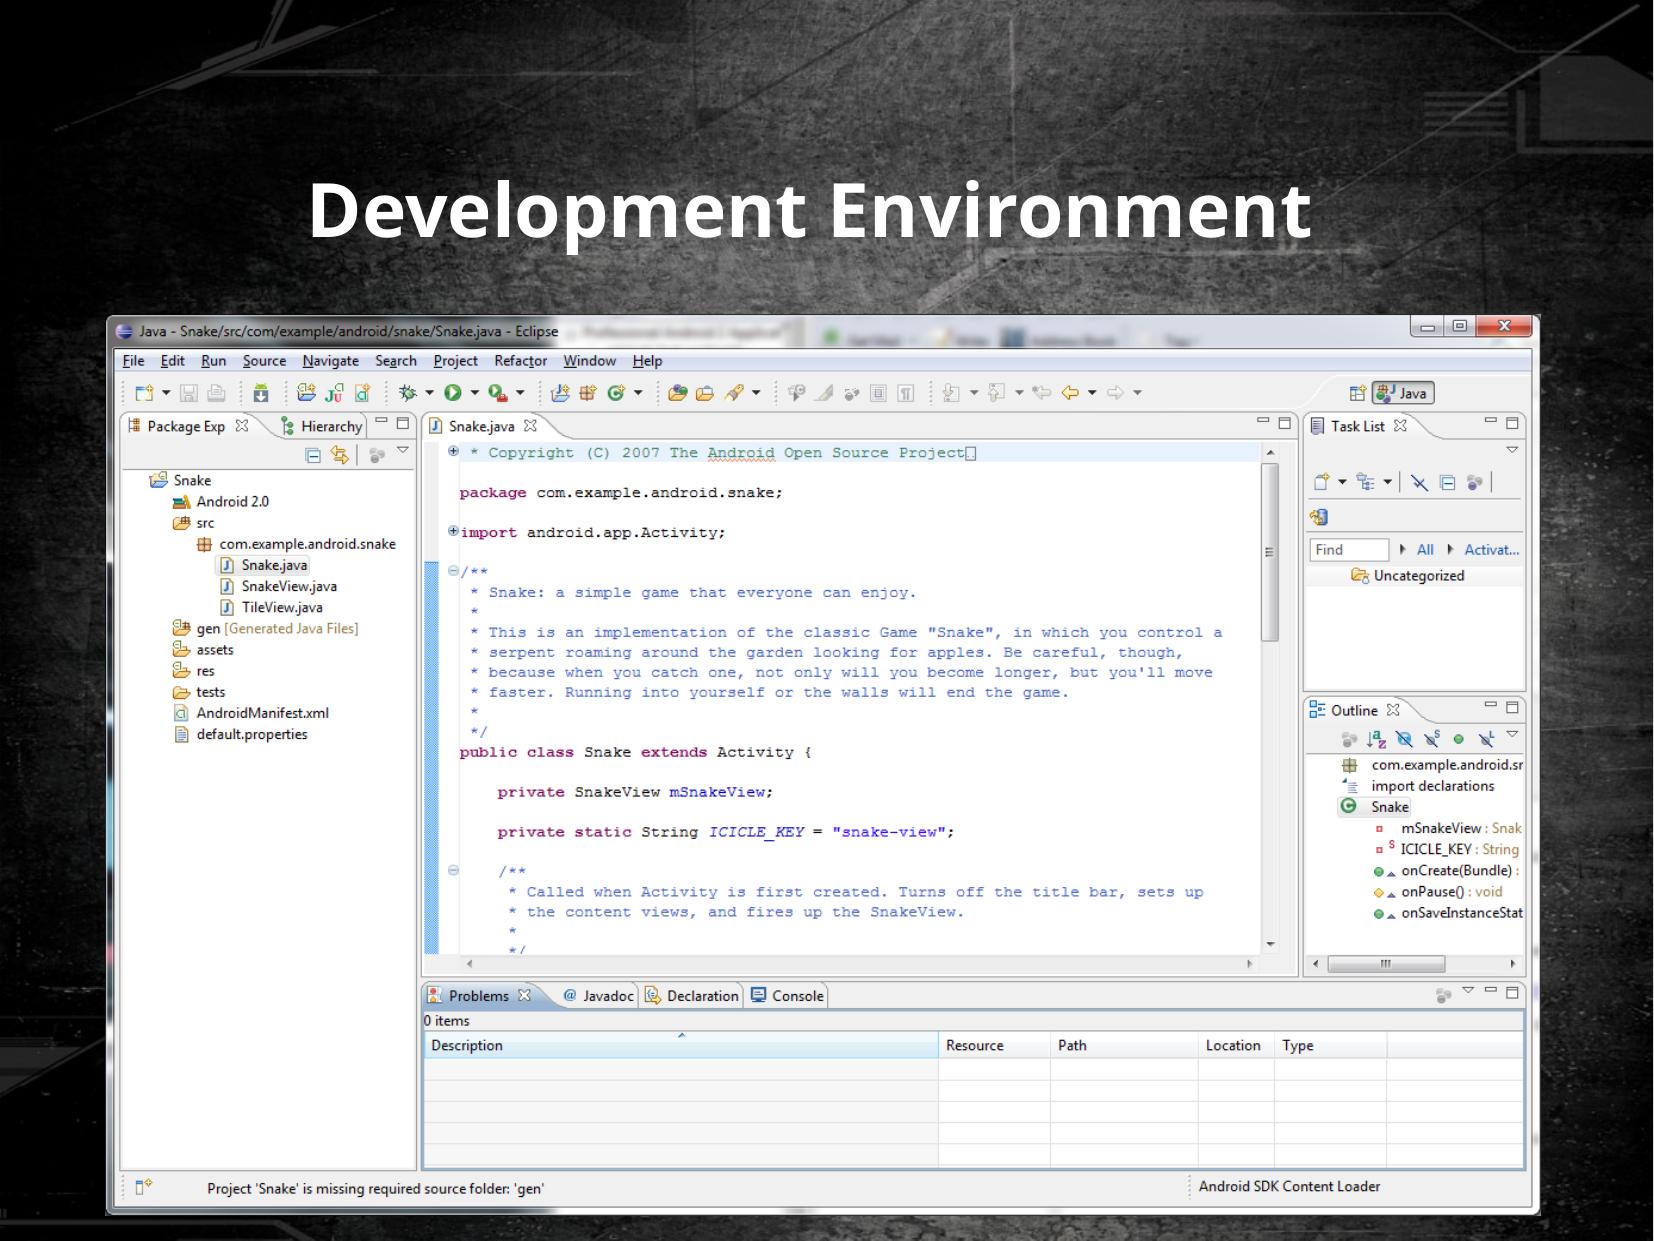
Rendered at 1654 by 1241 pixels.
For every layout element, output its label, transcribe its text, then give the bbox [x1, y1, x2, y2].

picture [0, 0, 1654, 1241]
text_box Development Environment [225, 150, 1396, 314]
